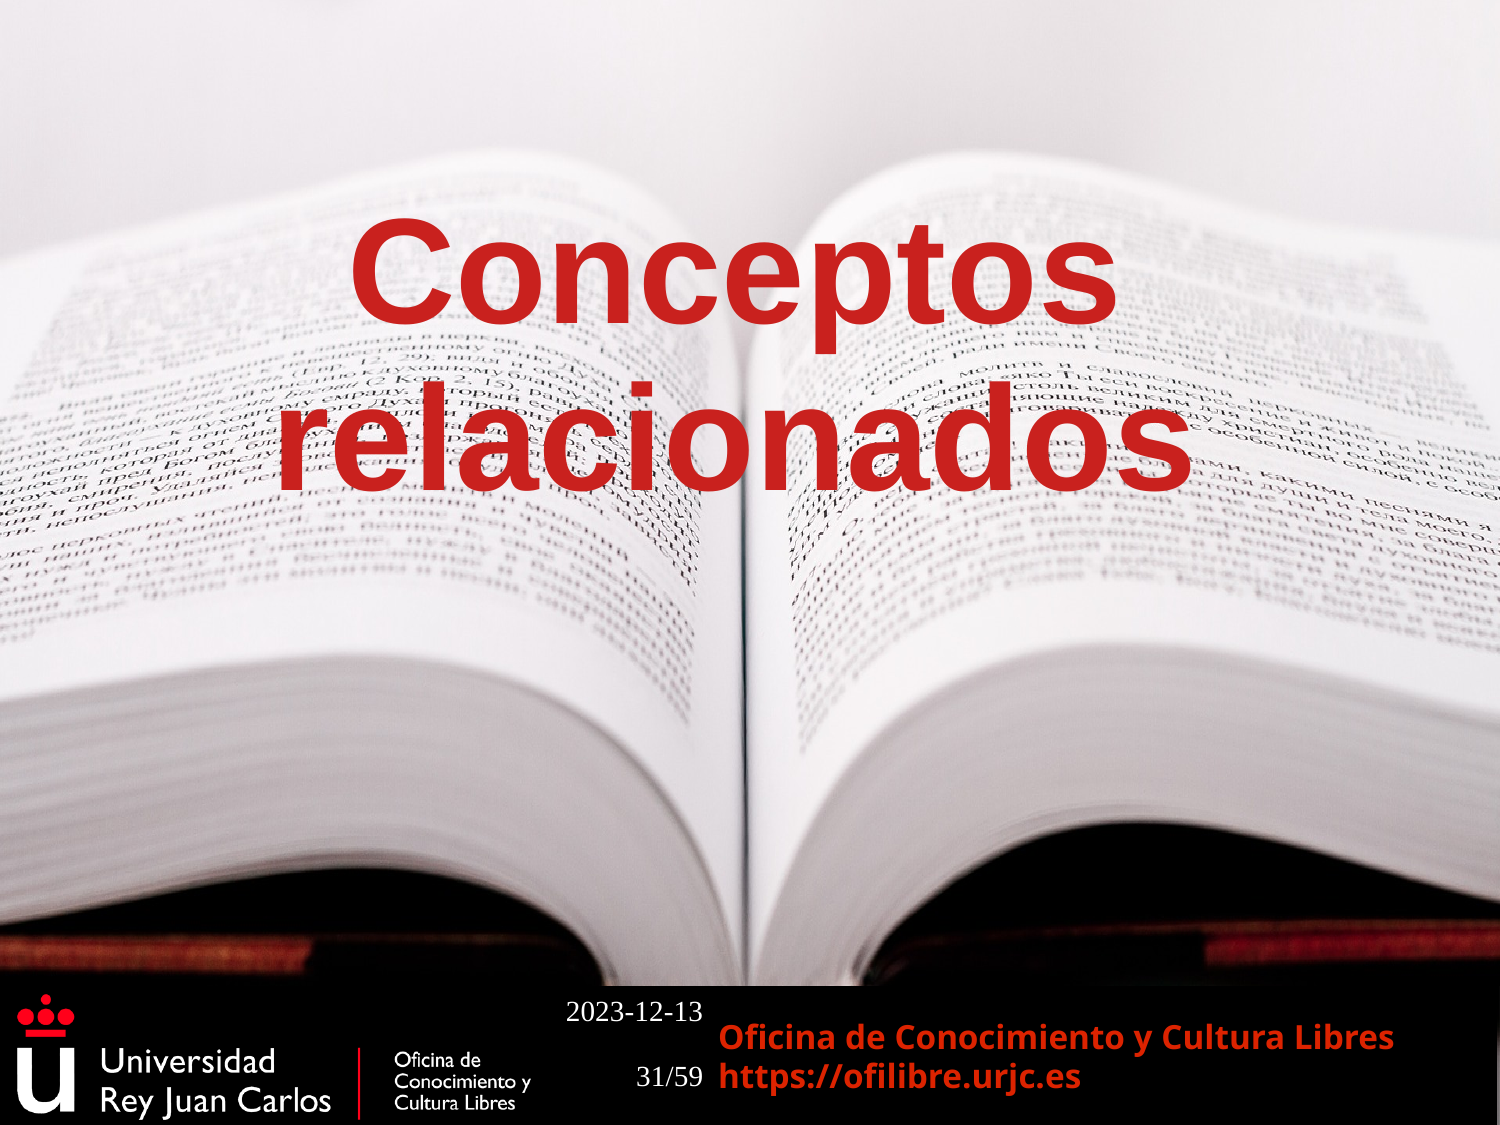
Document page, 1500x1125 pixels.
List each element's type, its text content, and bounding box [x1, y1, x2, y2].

picture [0, 0, 1500, 1125]
picture [17, 994, 531, 1120]
text_box Conceptos relacionados [120, 179, 1351, 530]
title [75, 389, 1425, 578]
